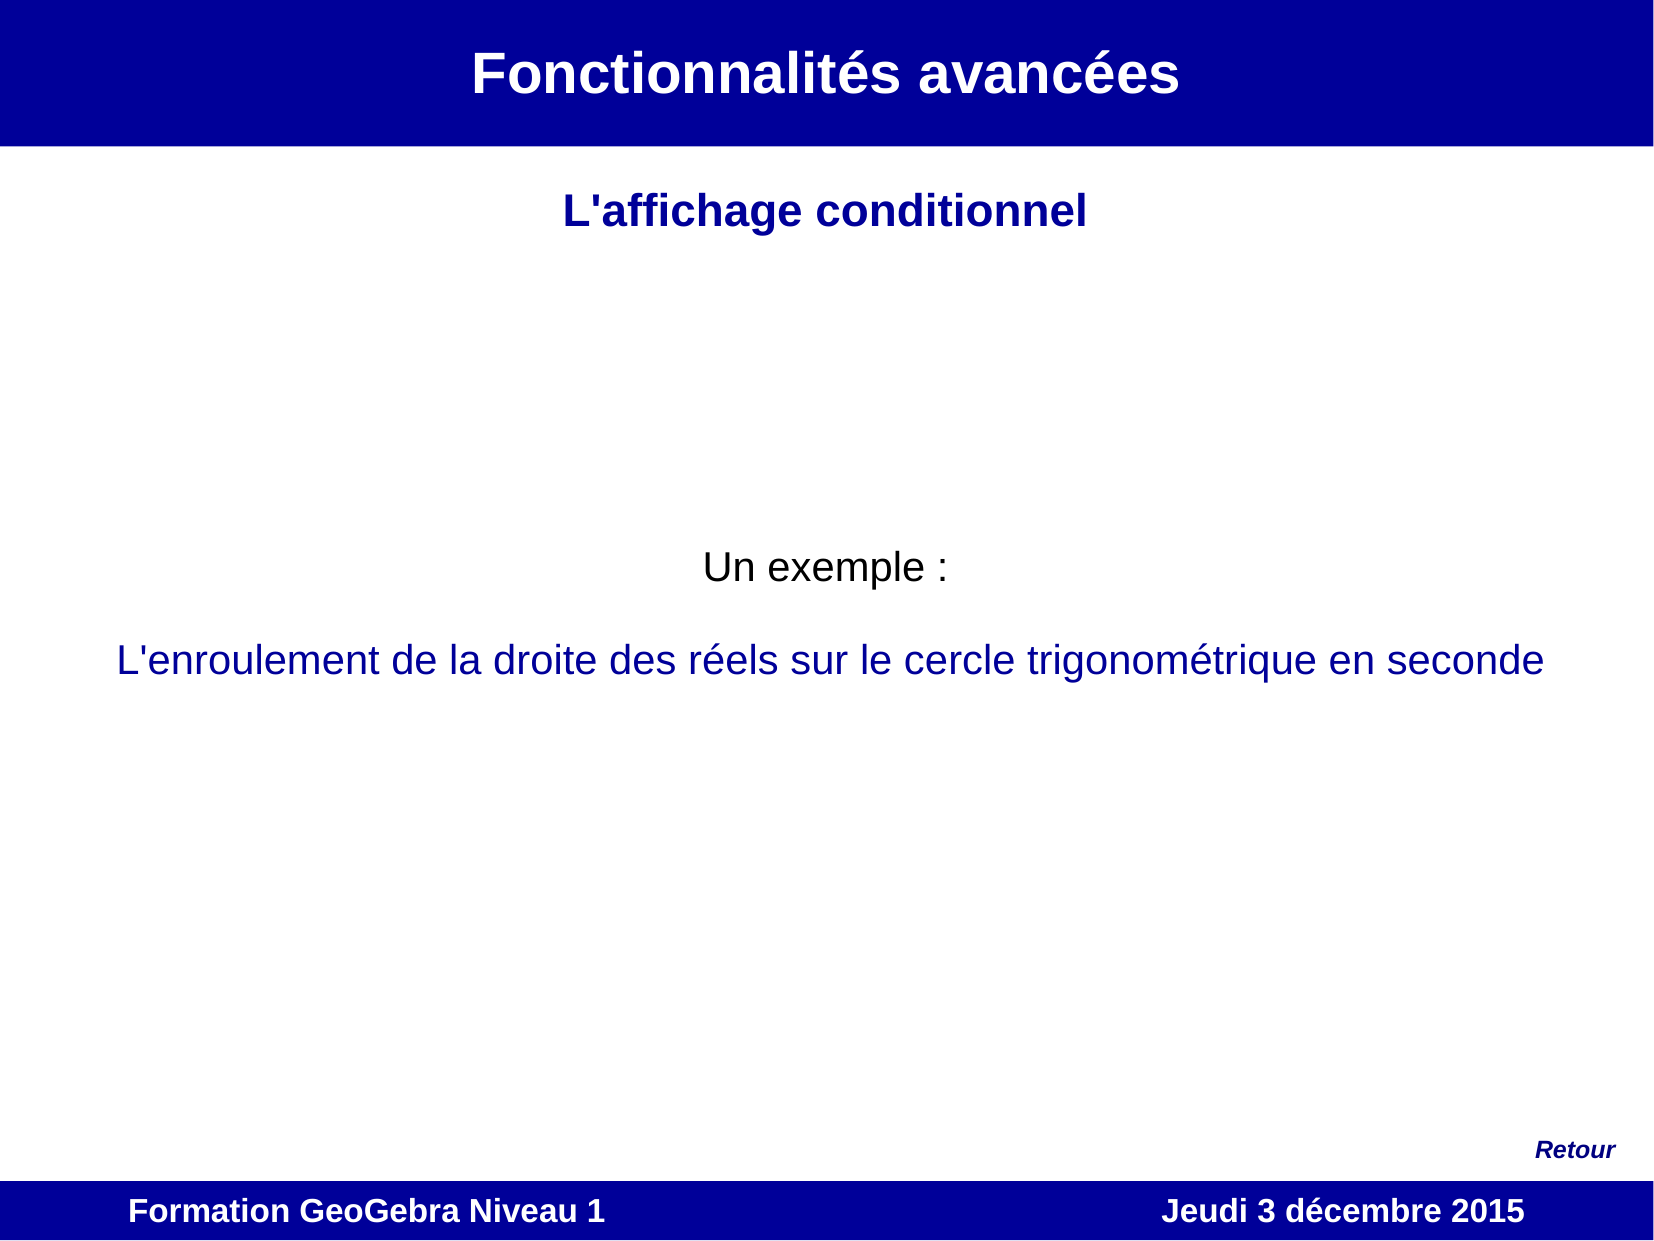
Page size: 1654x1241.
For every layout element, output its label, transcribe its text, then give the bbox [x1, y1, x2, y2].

text_box Retour [1520, 1128, 1637, 1172]
subtitle L'affichage conditionnel Un exemple : L'enroulement de la droite des réels sur le cercle trigonométrique en seconde [28, 128, 1623, 1181]
text_box Formation GeoGebra Niveau 1 Jeudi 3 décembre 2015 [0, 1181, 1654, 1241]
title Fonctionnalités avancées [0, 0, 1654, 147]
